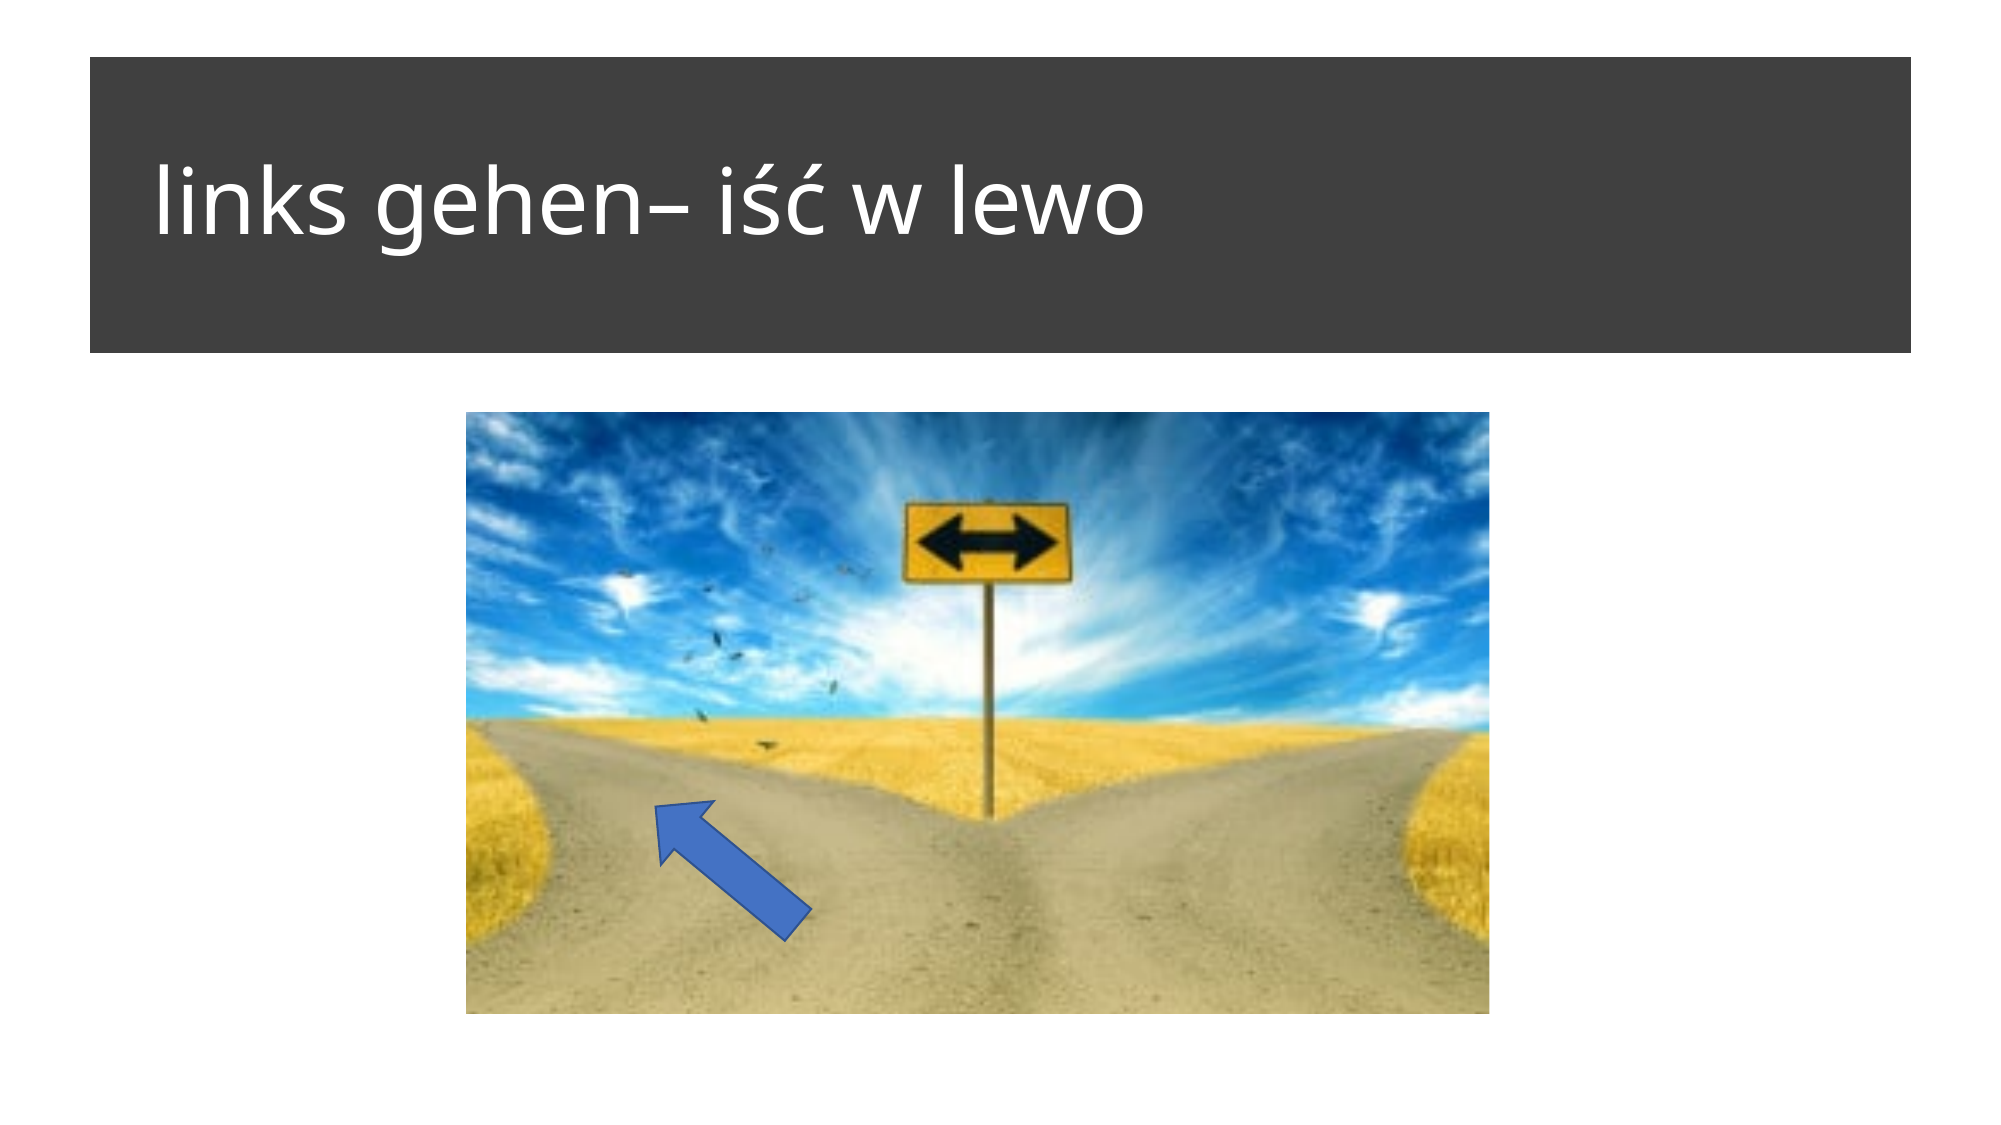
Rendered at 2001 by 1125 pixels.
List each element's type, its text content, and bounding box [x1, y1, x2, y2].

title links gehen– iść w lewo [137, 96, 1863, 314]
text_box [90, 57, 1911, 353]
text_box [655, 801, 812, 941]
picture [466, 412, 1490, 1014]
